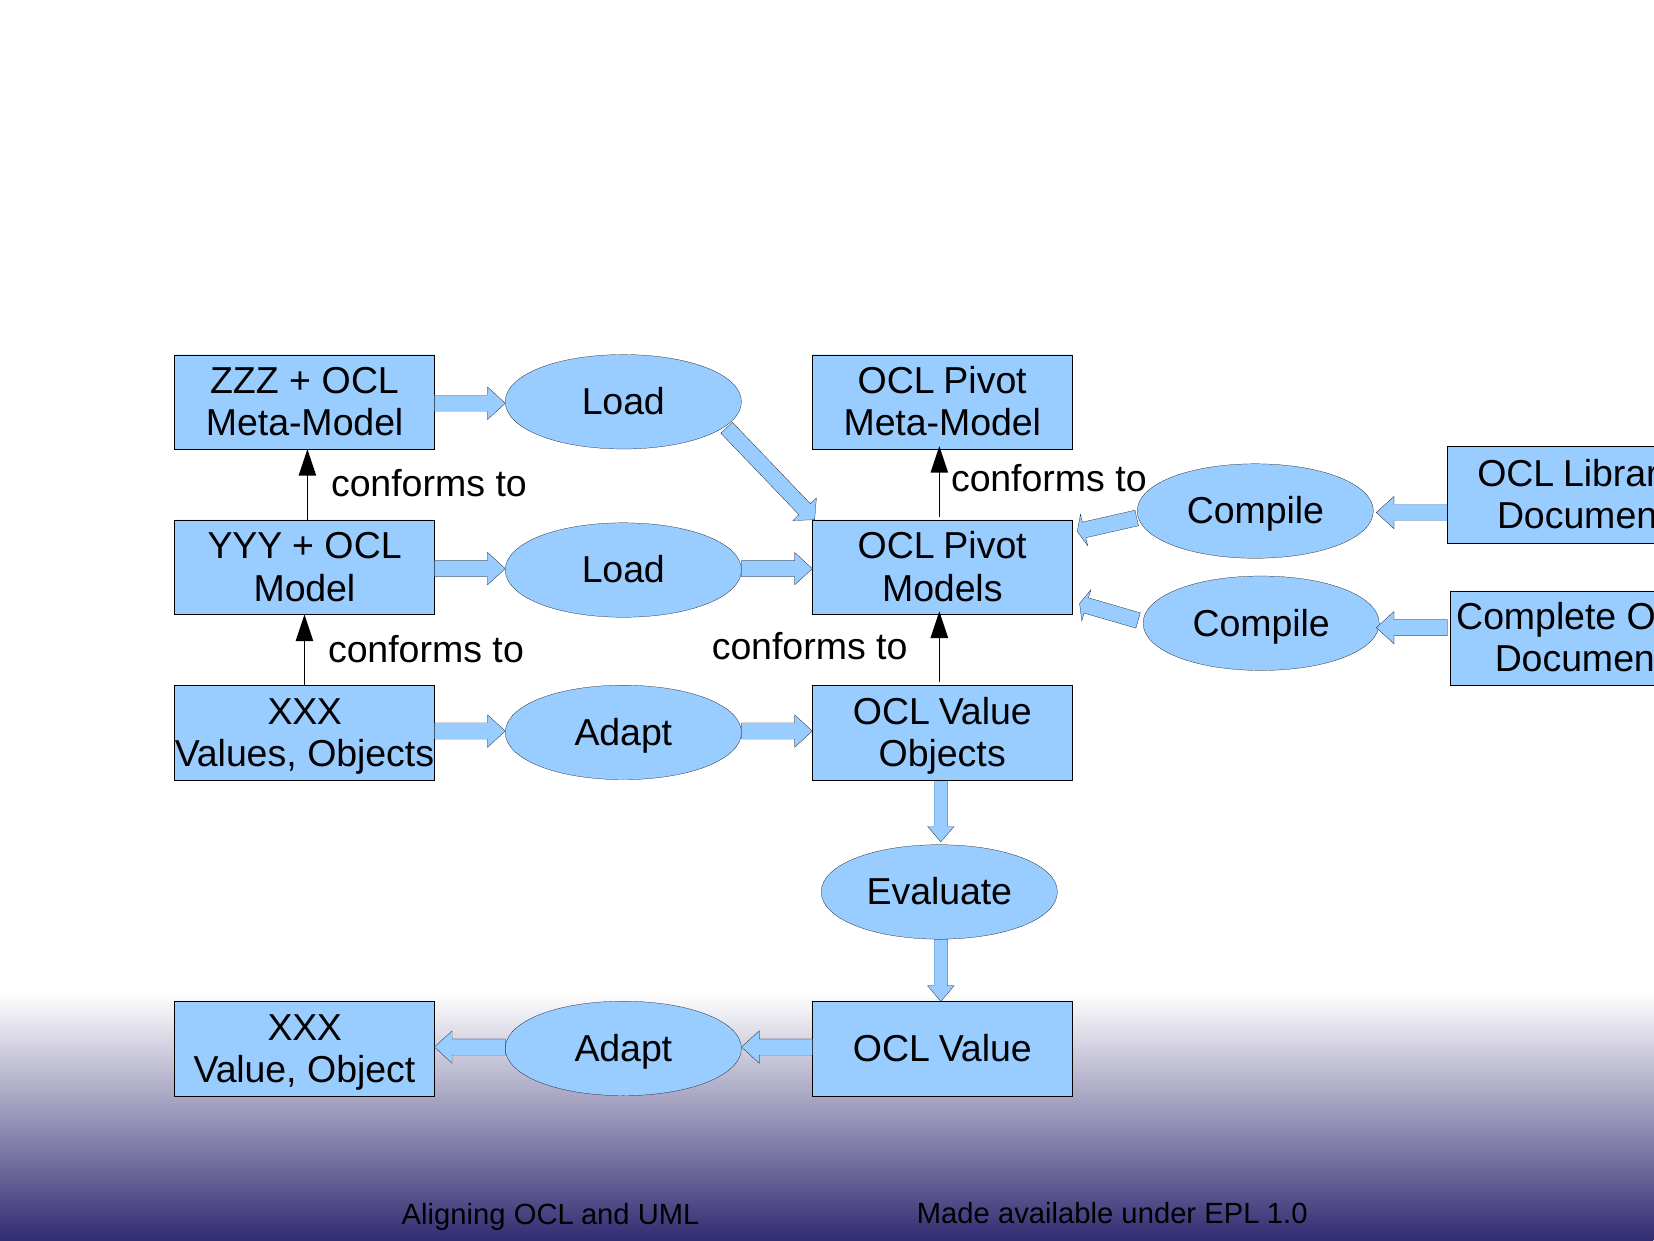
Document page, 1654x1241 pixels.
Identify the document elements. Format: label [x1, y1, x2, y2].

chart [127, 233, 1654, 1210]
